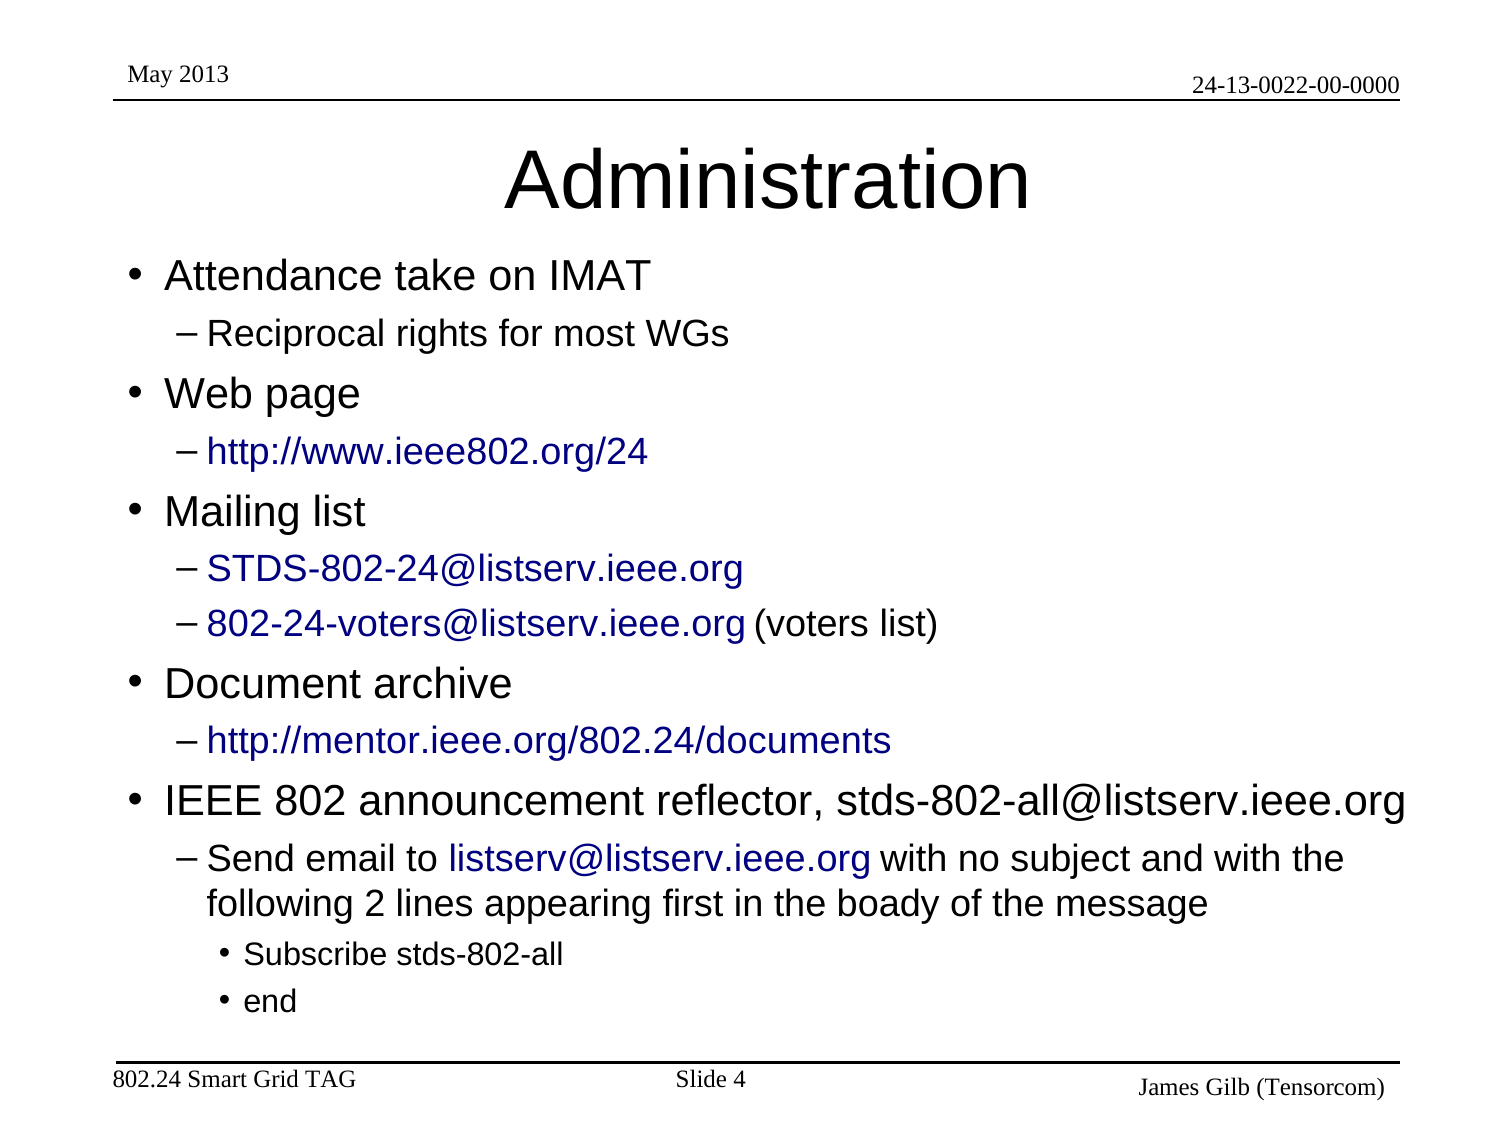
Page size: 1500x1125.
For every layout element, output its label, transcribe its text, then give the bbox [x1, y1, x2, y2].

list Attendance take on IMAT Reciprocal rights for most WGs Web page http://www.ieee802.org/24 Mailing list STDS-802-24@listserv.ieee.org 802-24-voters@listserv.ieee.org (voters list) Document archive http://mentor.ieee.org/802.24/documents IEEE 802 announcement reflector, stds-802-all@listserv.ieee.org Send email to listserv@listserv.ieee.org with no subject and with the following 2 lines appearing first in the boady of the message Subscribe stds-802-all end [112, 239, 1426, 1051]
title Administration [112, 112, 1426, 238]
